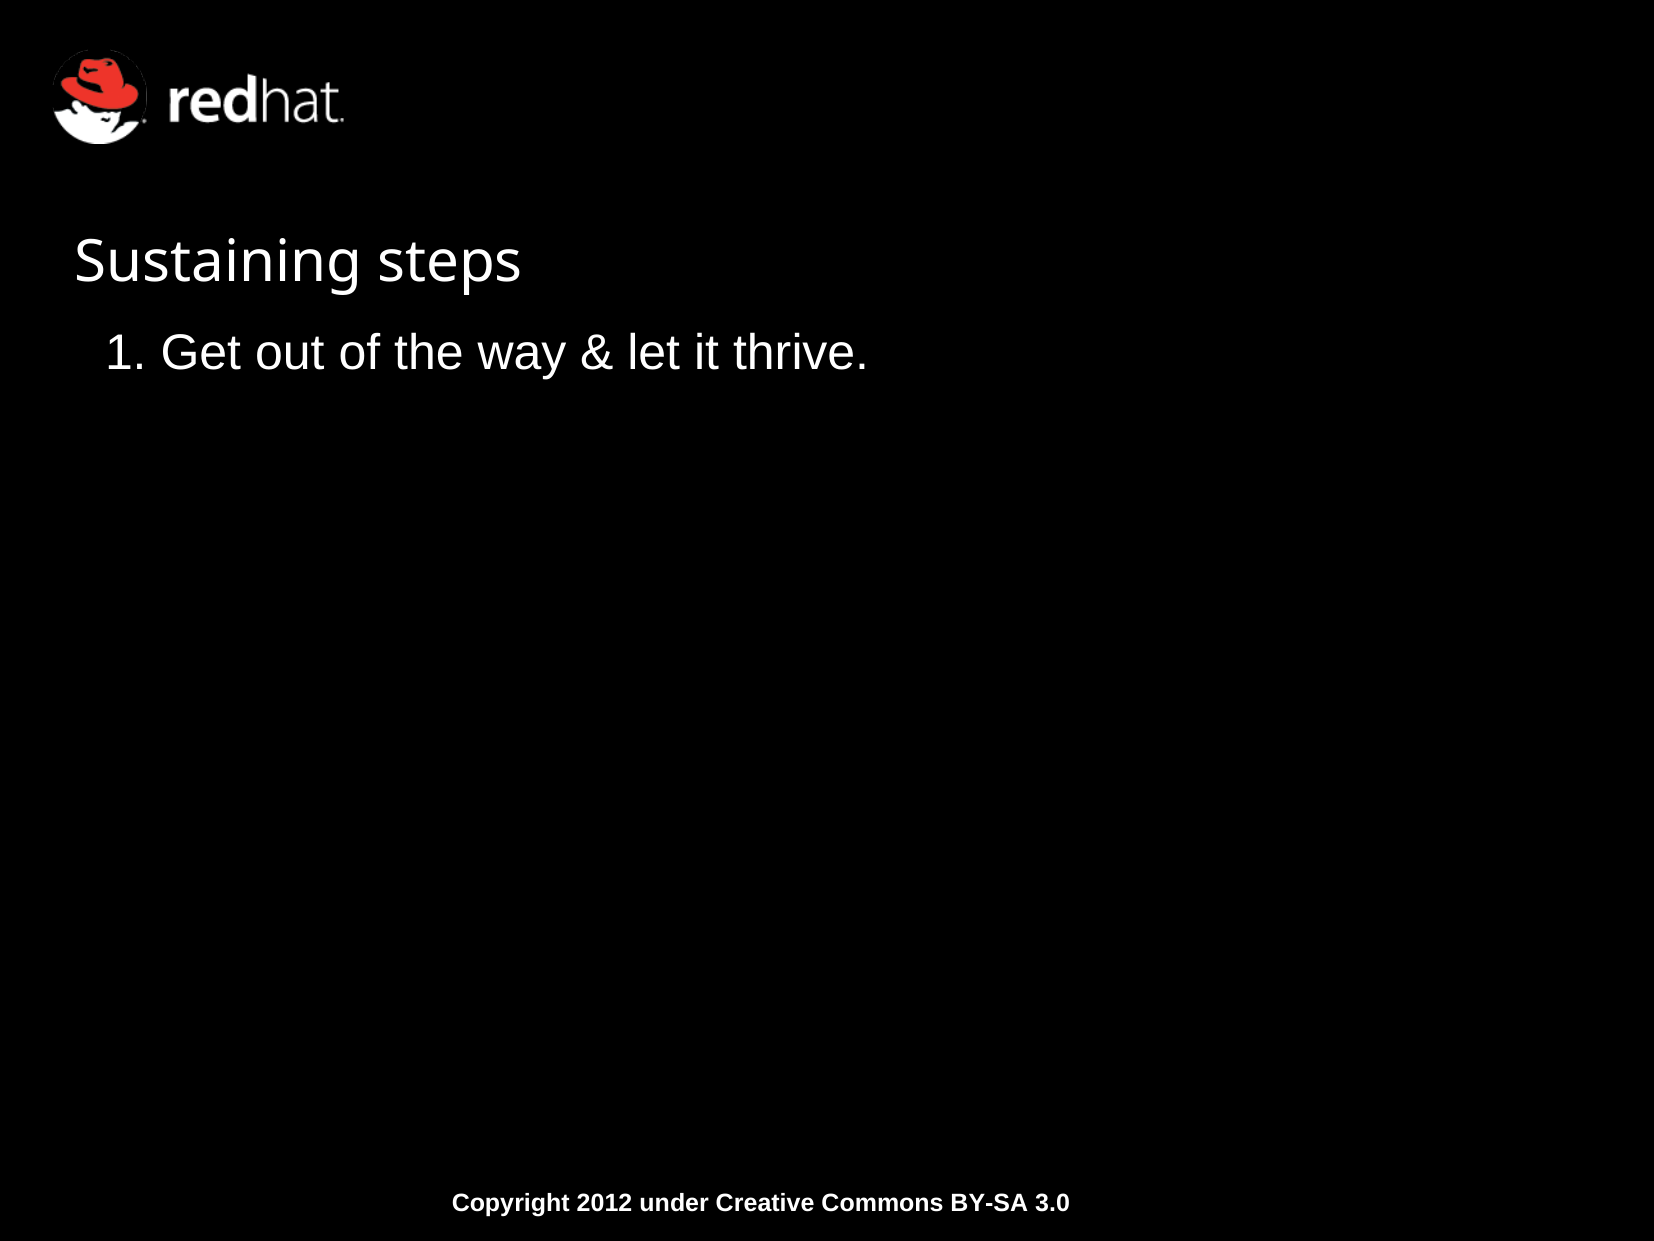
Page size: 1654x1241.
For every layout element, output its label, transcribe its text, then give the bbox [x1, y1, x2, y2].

list 1. Get out of the way & let it thrive. [77, 324, 1500, 1186]
picture [52, 49, 345, 144]
title Sustaining steps [74, 199, 1506, 318]
